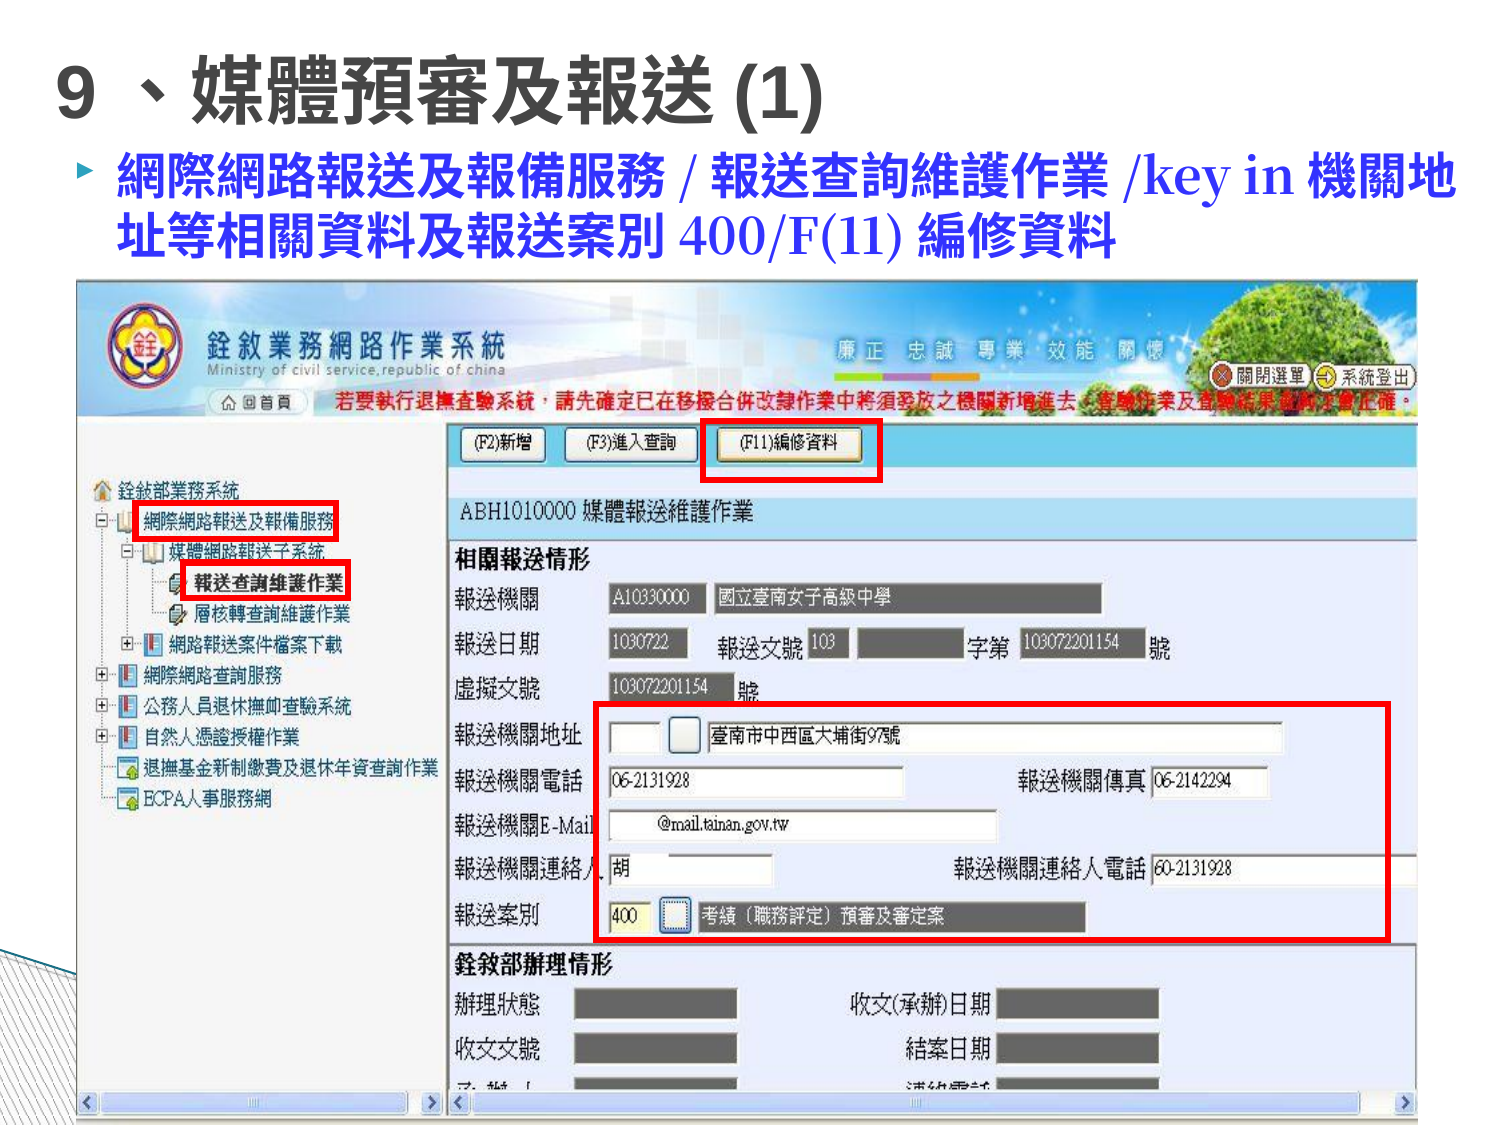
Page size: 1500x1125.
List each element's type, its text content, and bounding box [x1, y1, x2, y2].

list 網際網路報送及報備服務/報送查詢維護作業/key in機關地址等相關資料及報送案別400/F(11)編修資料 [41, 137, 1483, 1102]
picture [0, 278, 1418, 1125]
text_box 9、媒體預審及報送(1) [41, 30, 1087, 147]
